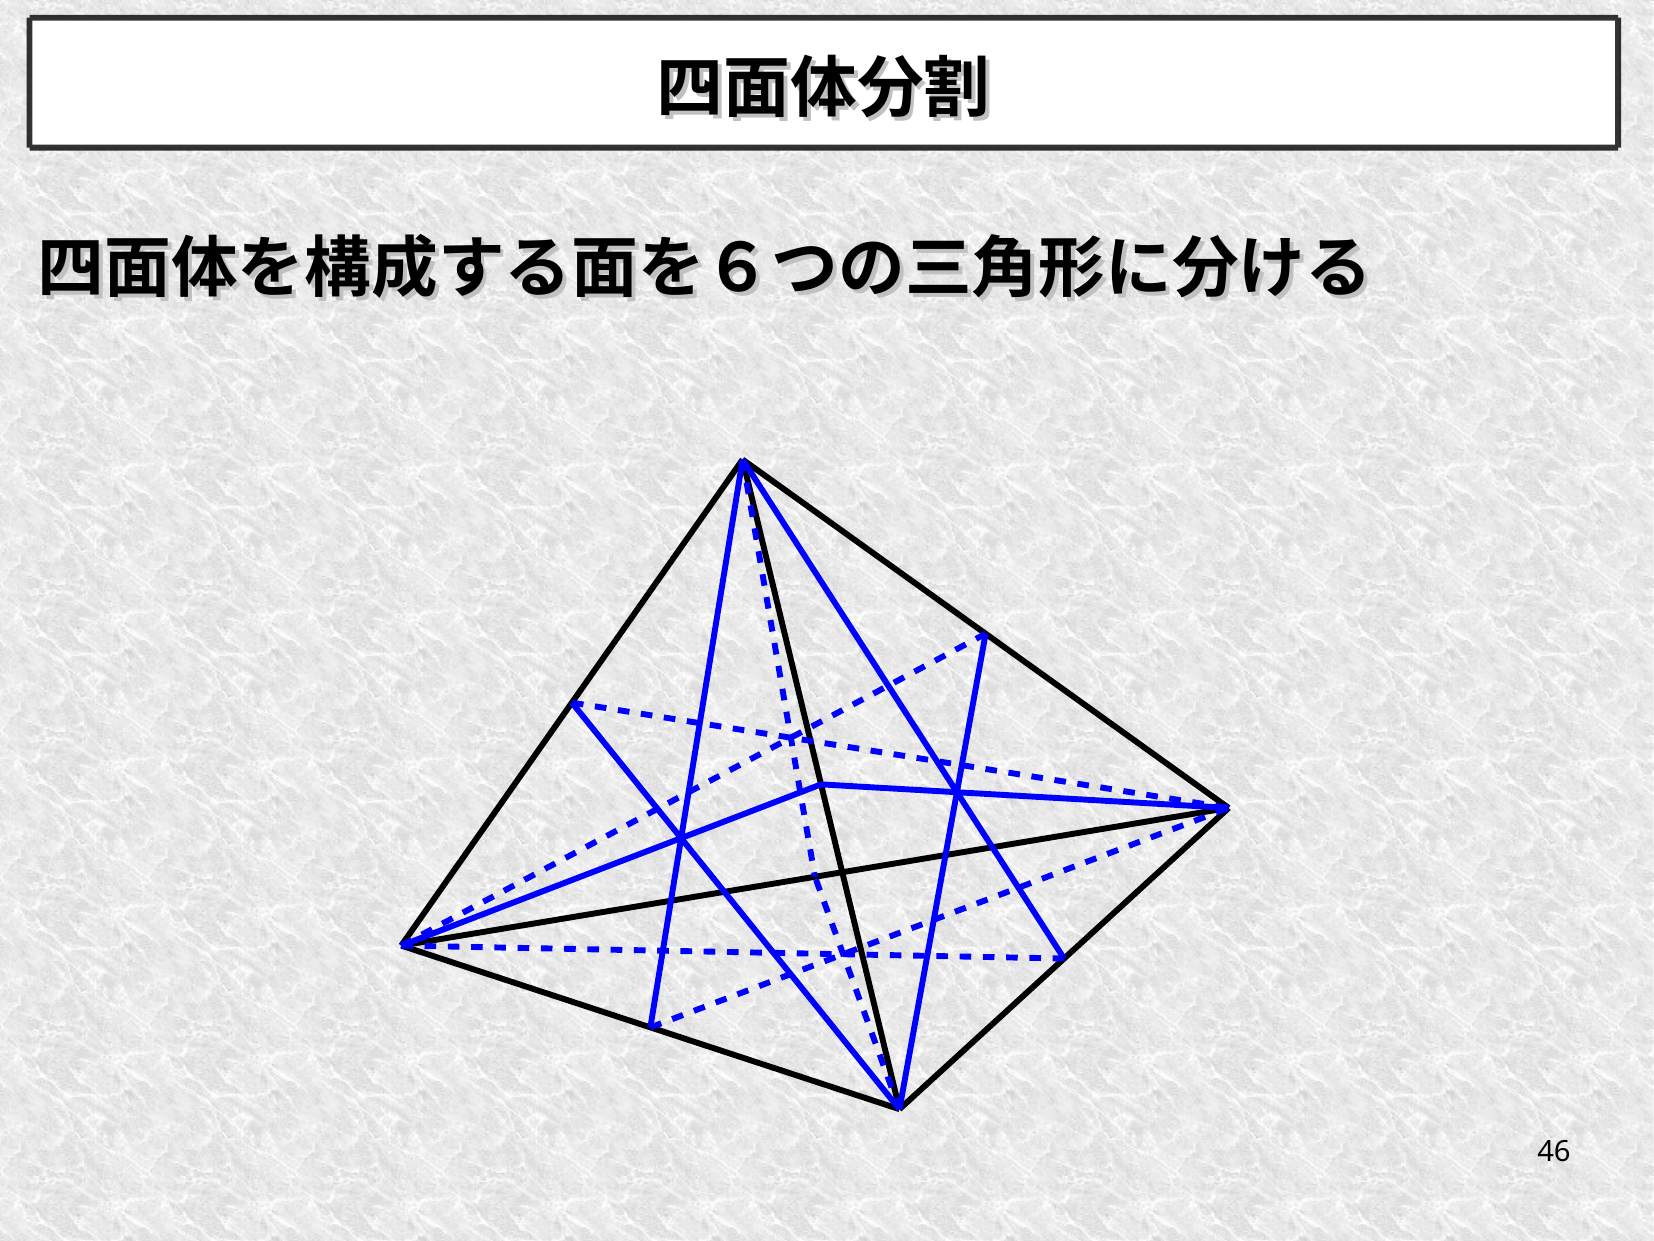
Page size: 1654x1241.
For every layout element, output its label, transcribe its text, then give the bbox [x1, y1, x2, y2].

text_box 四面体を構成する面を６つの三角形に分ける [22, 206, 1368, 296]
picture [0, 0, 1654, 1241]
text_box 四面体分割 [29, 17, 1619, 148]
